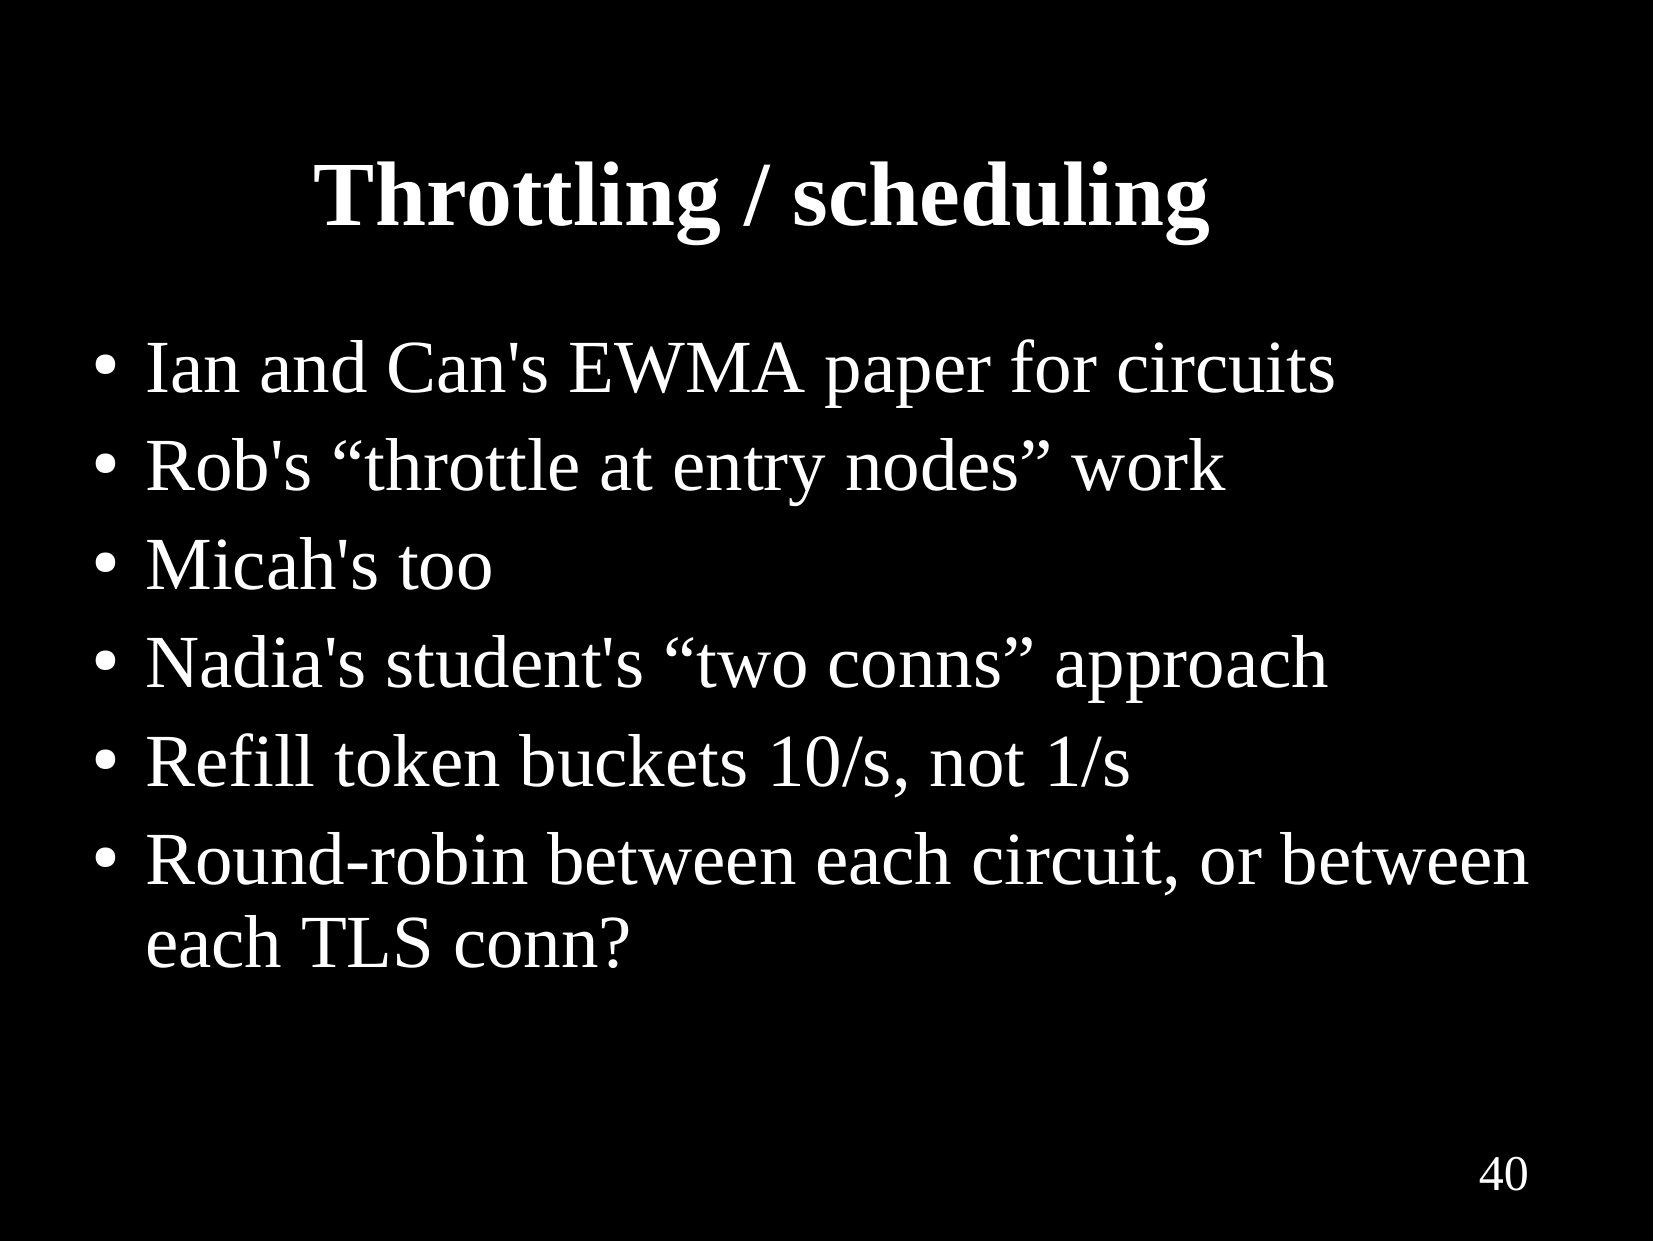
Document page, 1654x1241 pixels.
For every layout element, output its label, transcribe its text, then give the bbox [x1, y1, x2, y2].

list Ian and Can's EWMA paper for circuits Rob's “throttle at entry nodes” work Micah's too Nadia's student's “two conns” approach Refill token buckets 10/s, not 1/s Round-robin between each circuit, or between each TLS conn? [74, 325, 1539, 1123]
title Throttling / scheduling [112, 100, 1413, 288]
